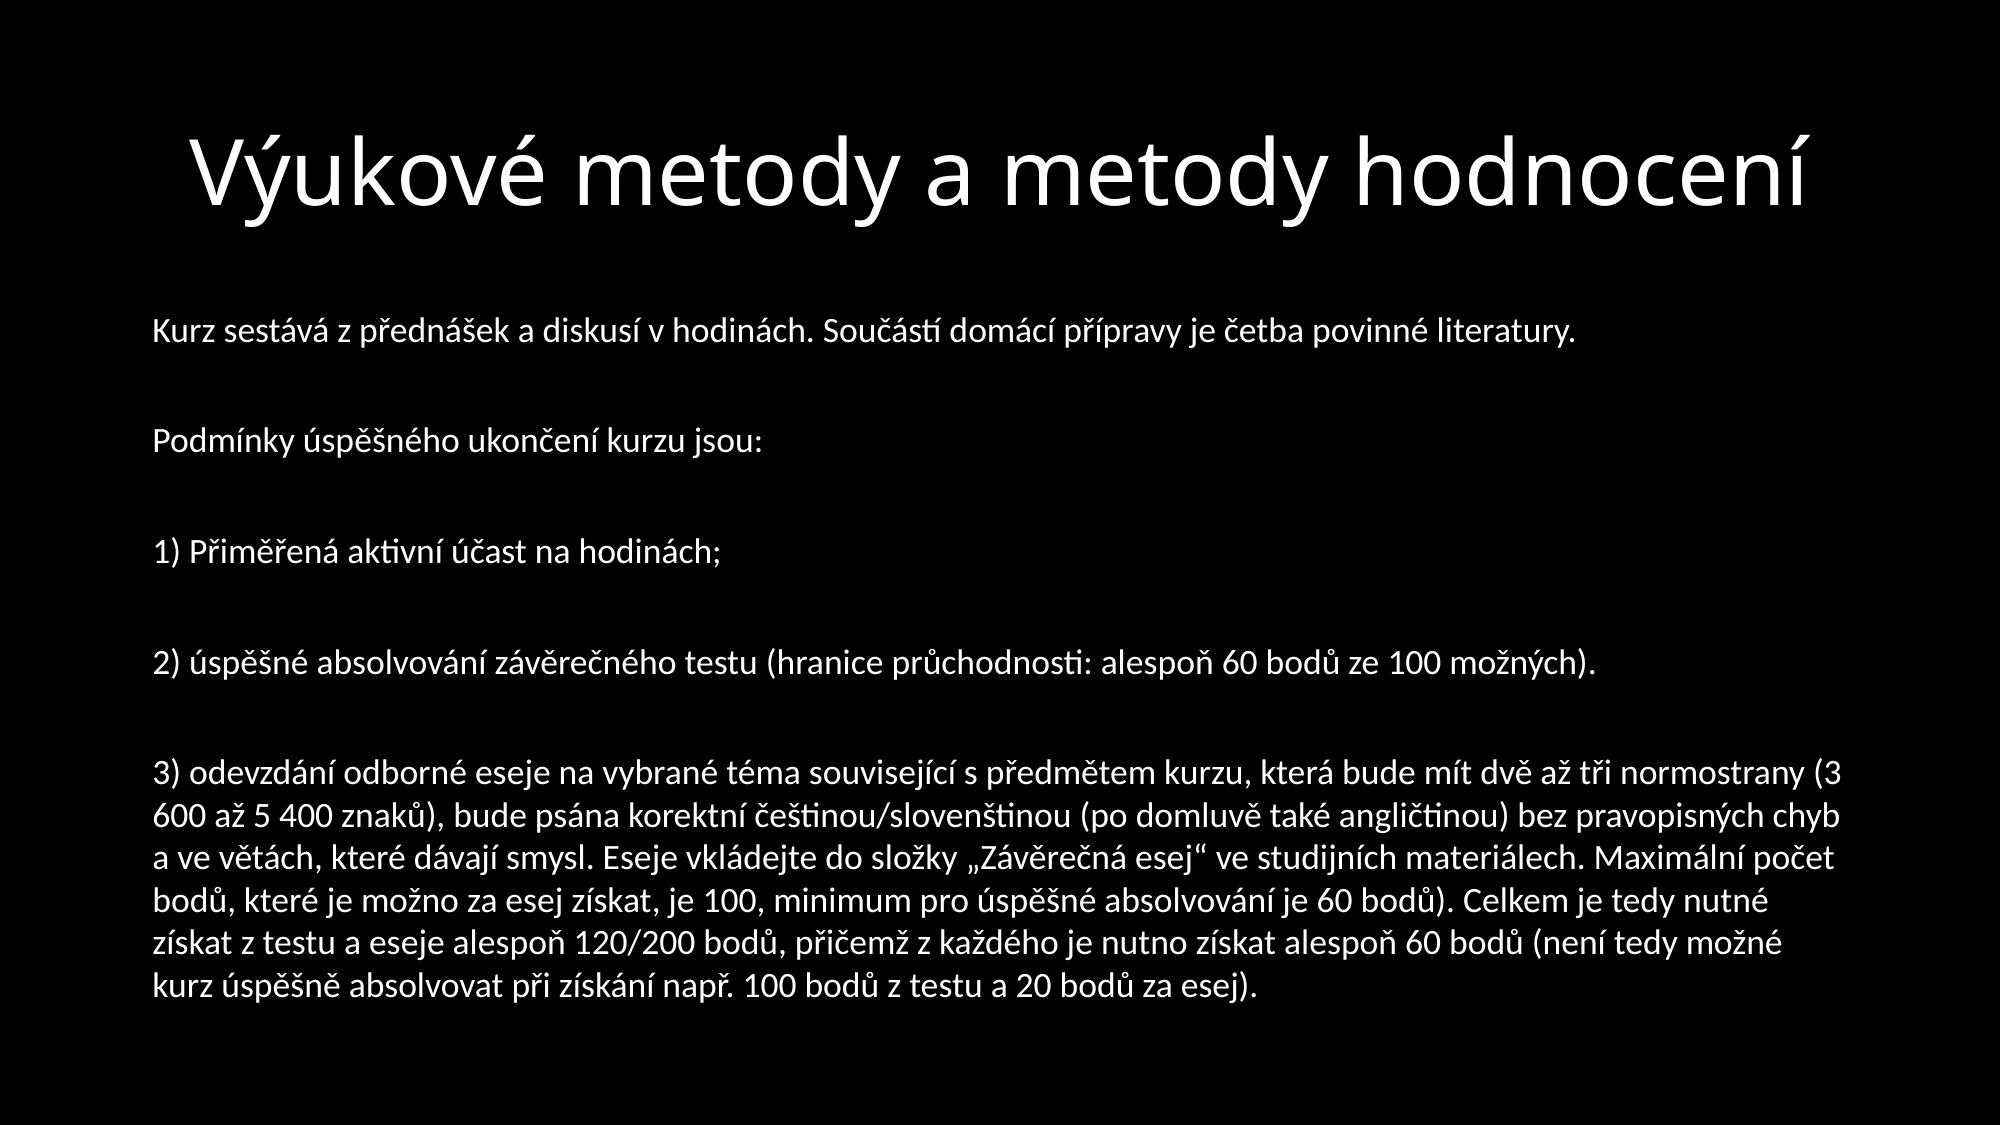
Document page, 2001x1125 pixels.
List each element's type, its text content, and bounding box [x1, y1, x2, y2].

title Výukové metody a metody hodnocení [137, 59, 1863, 278]
list Kurz sestává z přednášek a diskusí v hodinách. Součástí domácí přípravy je četba povinné literatury. Podmínky úspěšného ukončení kurzu jsou: 1) Přiměřená aktivní účast na hodinách; 2) úspěšné absolvování závěrečného testu (hranice průchodnosti: alespoň 60 bodů ze 100 možných). 3) odevzdání odborné eseje na vybrané téma související s předmětem kurzu, která bude mít dvě až tři normostrany (3 600 až 5 400 znaků), bude psána korektní češtinou/slovenštinou (po domluvě také angličtinou) bez pravopisných chyb a ve větách, které dávají smysl. Eseje vkládejte do složky „Závěrečná esej“ ve studijních materiálech. Maximální počet bodů, které je možno za esej získat, je 100, minimum pro úspěšné absolvování je 60 bodů). Celkem je tedy nutné získat z testu a eseje alespoň 120/200 bodů, přičemž z každého je nutno získat alespoň 60 bodů (není tedy možné kurz úspěšně absolvovat při získání např. 100 bodů z testu a 20 bodů za esej). [137, 299, 1863, 1014]
